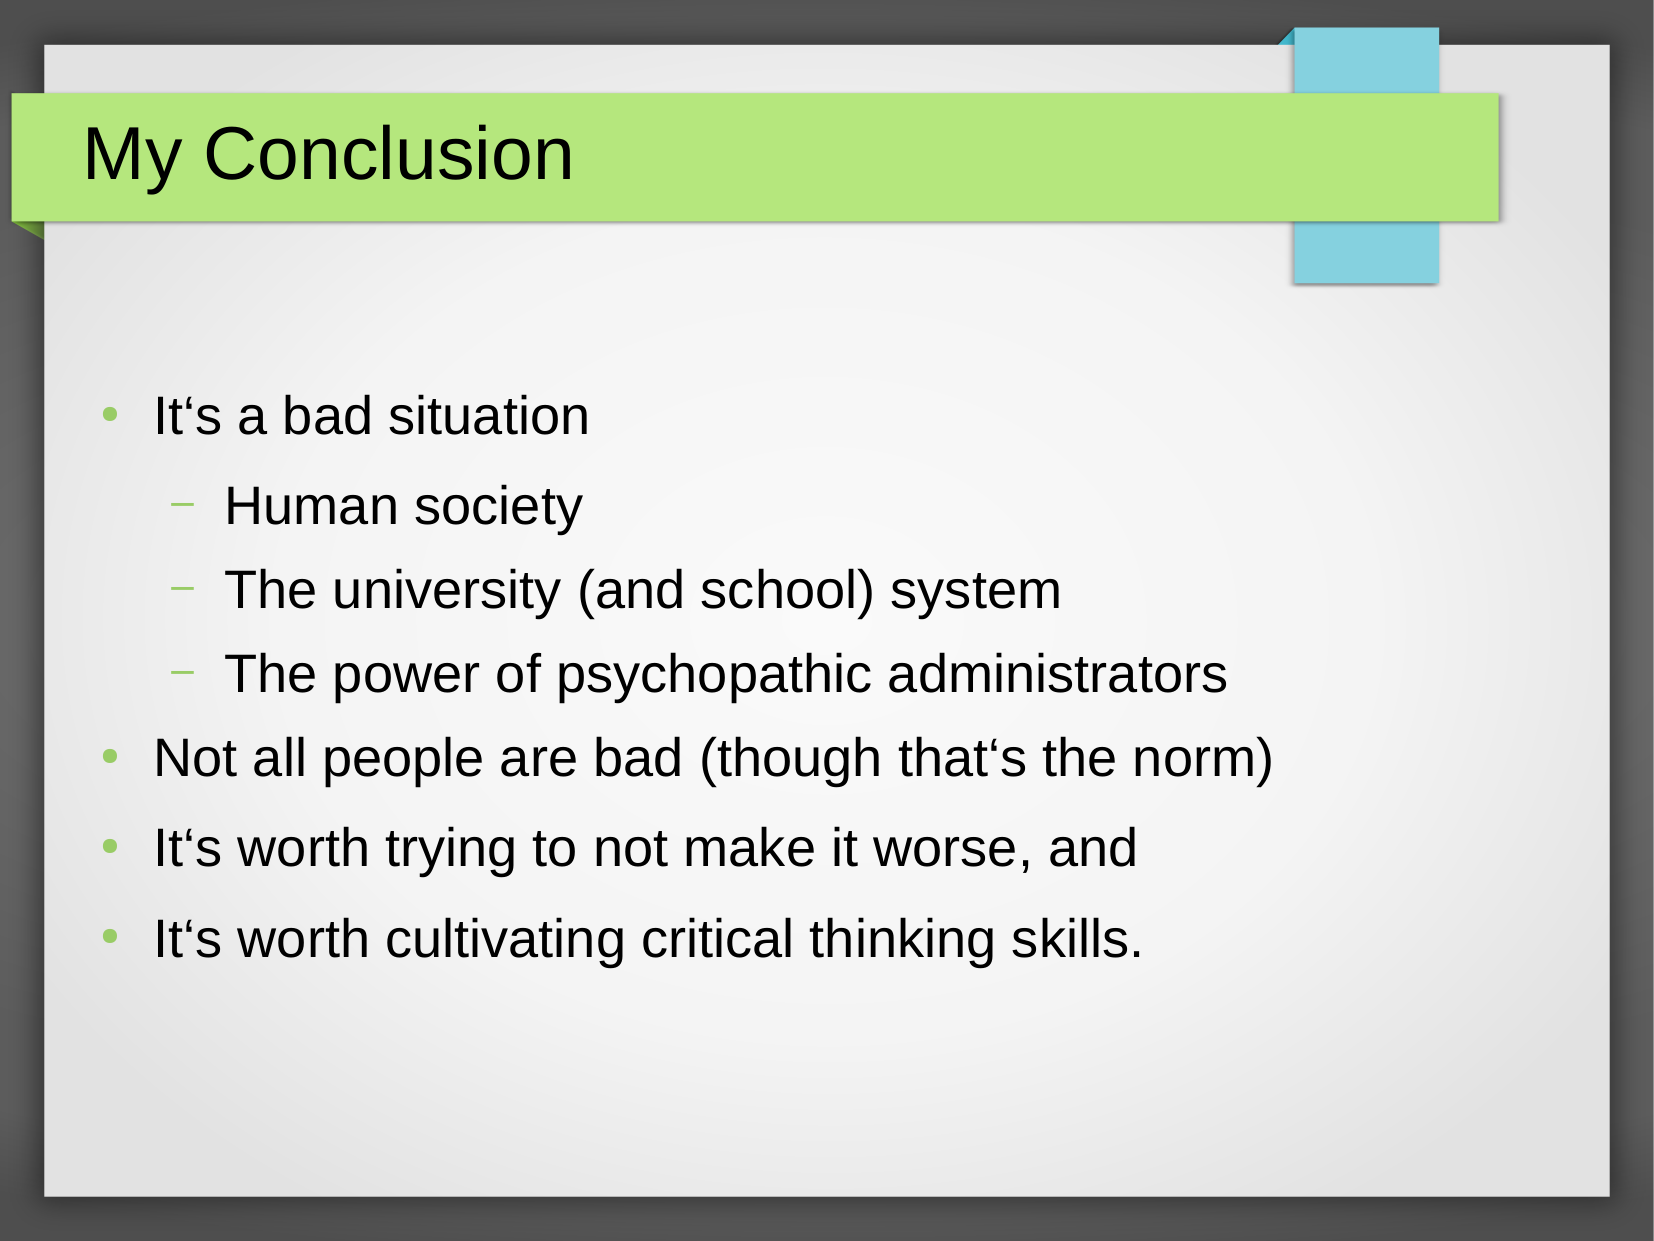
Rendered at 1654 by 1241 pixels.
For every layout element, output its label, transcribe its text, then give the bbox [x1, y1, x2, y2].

title My Conclusion [82, 94, 1264, 213]
list It‘s a bad situation Human society The university (and school) system The power of psychopathic administrators Not all people are bad (though that‘s the norm) It‘s worth trying to not make it worse, and It‘s worth cultivating critical thinking skills. [82, 295, 1571, 1015]
picture [0, 0, 1654, 1241]
